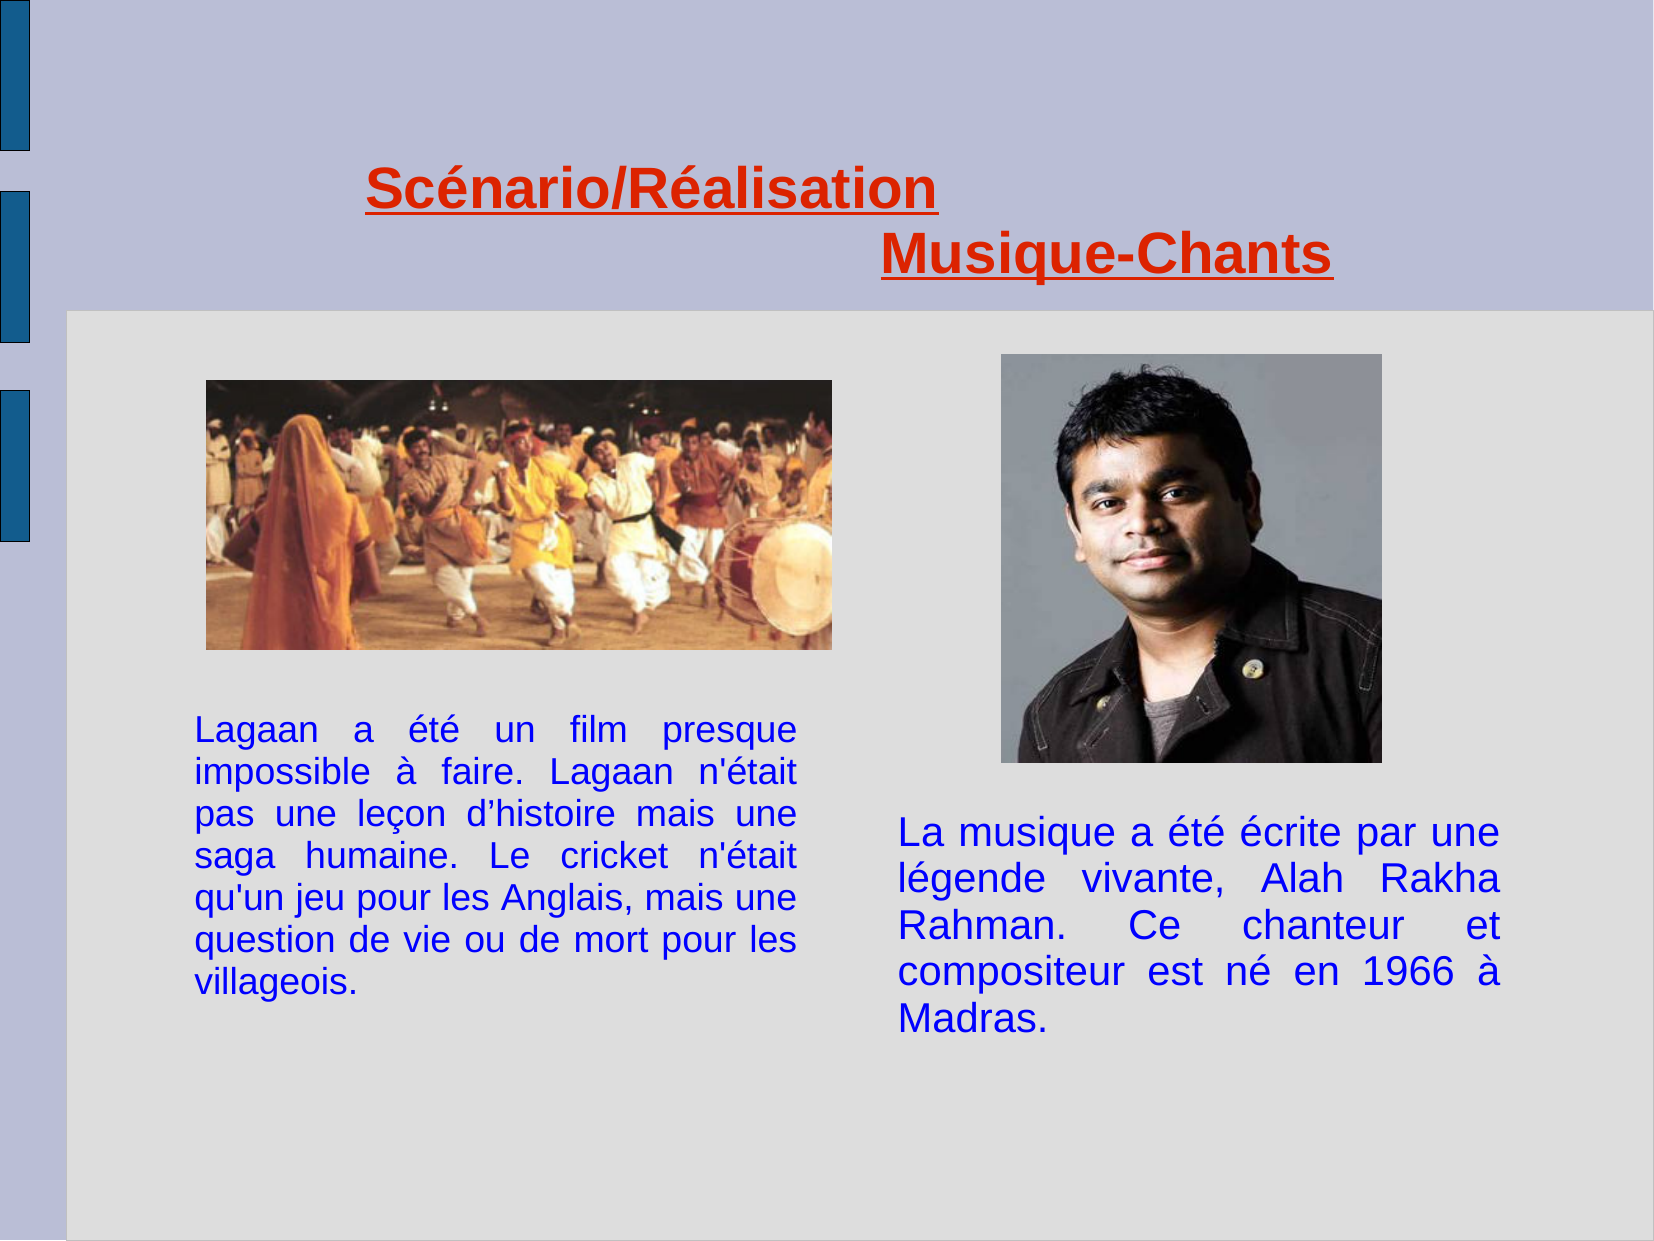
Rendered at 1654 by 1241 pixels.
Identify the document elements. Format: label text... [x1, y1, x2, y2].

picture [1001, 354, 1382, 763]
list Lagaan a été un film presque impossible à faire. Lagaan n'était pas une leçon d’histoire mais une saga humaine. Le cricket n'était qu'un jeu pour les Anglais, mais une question de vie ou de mort pour les villageois. [123, 708, 798, 1111]
title Scénario/Réalisation Musique-Chants [0, 117, 1359, 325]
picture [206, 380, 832, 650]
list La musique a été écrite par une légende vivante, Alah Rakha Rahman. Ce chanteur et compositeur est né en 1966 à Madras. [826, 808, 1501, 1182]
